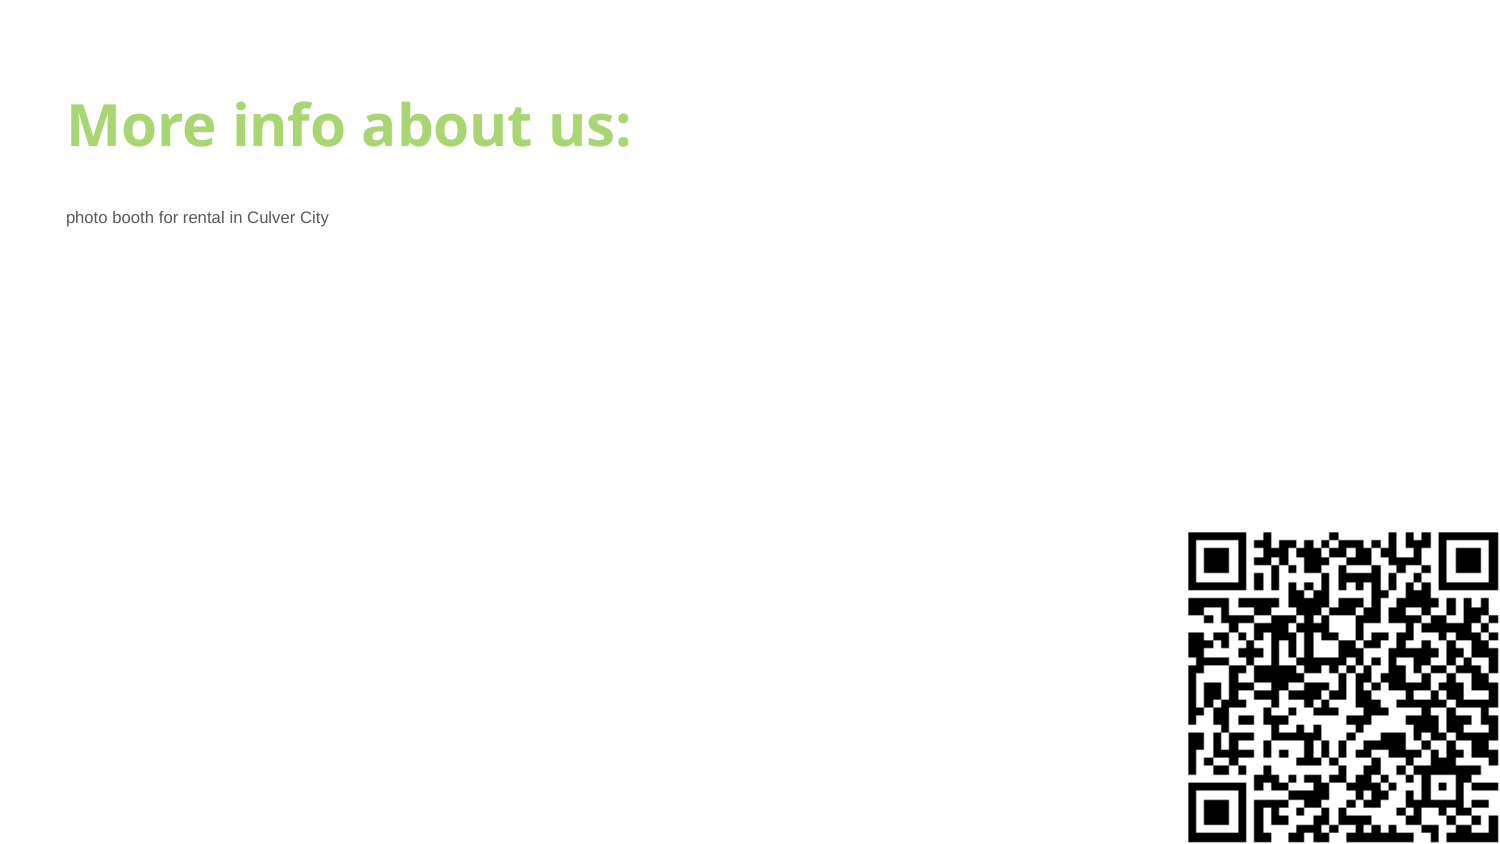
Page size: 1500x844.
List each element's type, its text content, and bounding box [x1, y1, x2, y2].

title More info about us: [51, 72, 1449, 167]
list photo booth for rental in Culver City [51, 189, 1449, 750]
picture [1187, 531, 1500, 844]
